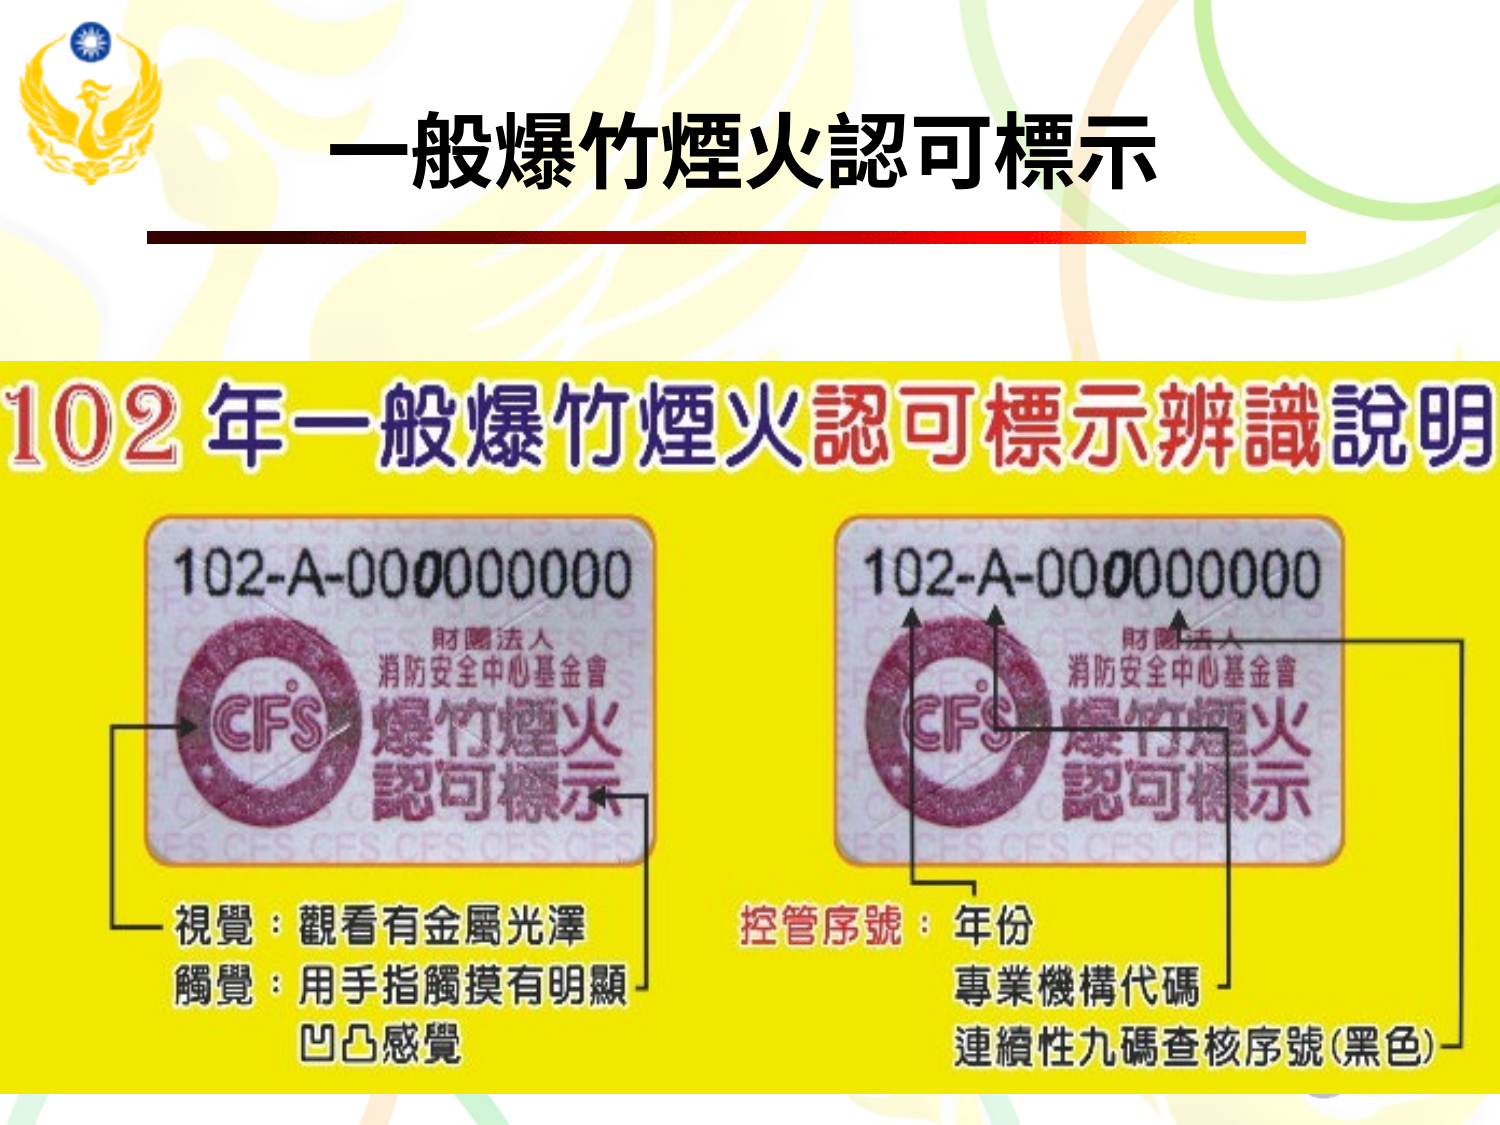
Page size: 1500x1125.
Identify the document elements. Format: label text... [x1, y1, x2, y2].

title 一般爆竹煙火認可標示 [41, 42, 1447, 256]
picture [0, 0, 1500, 1125]
